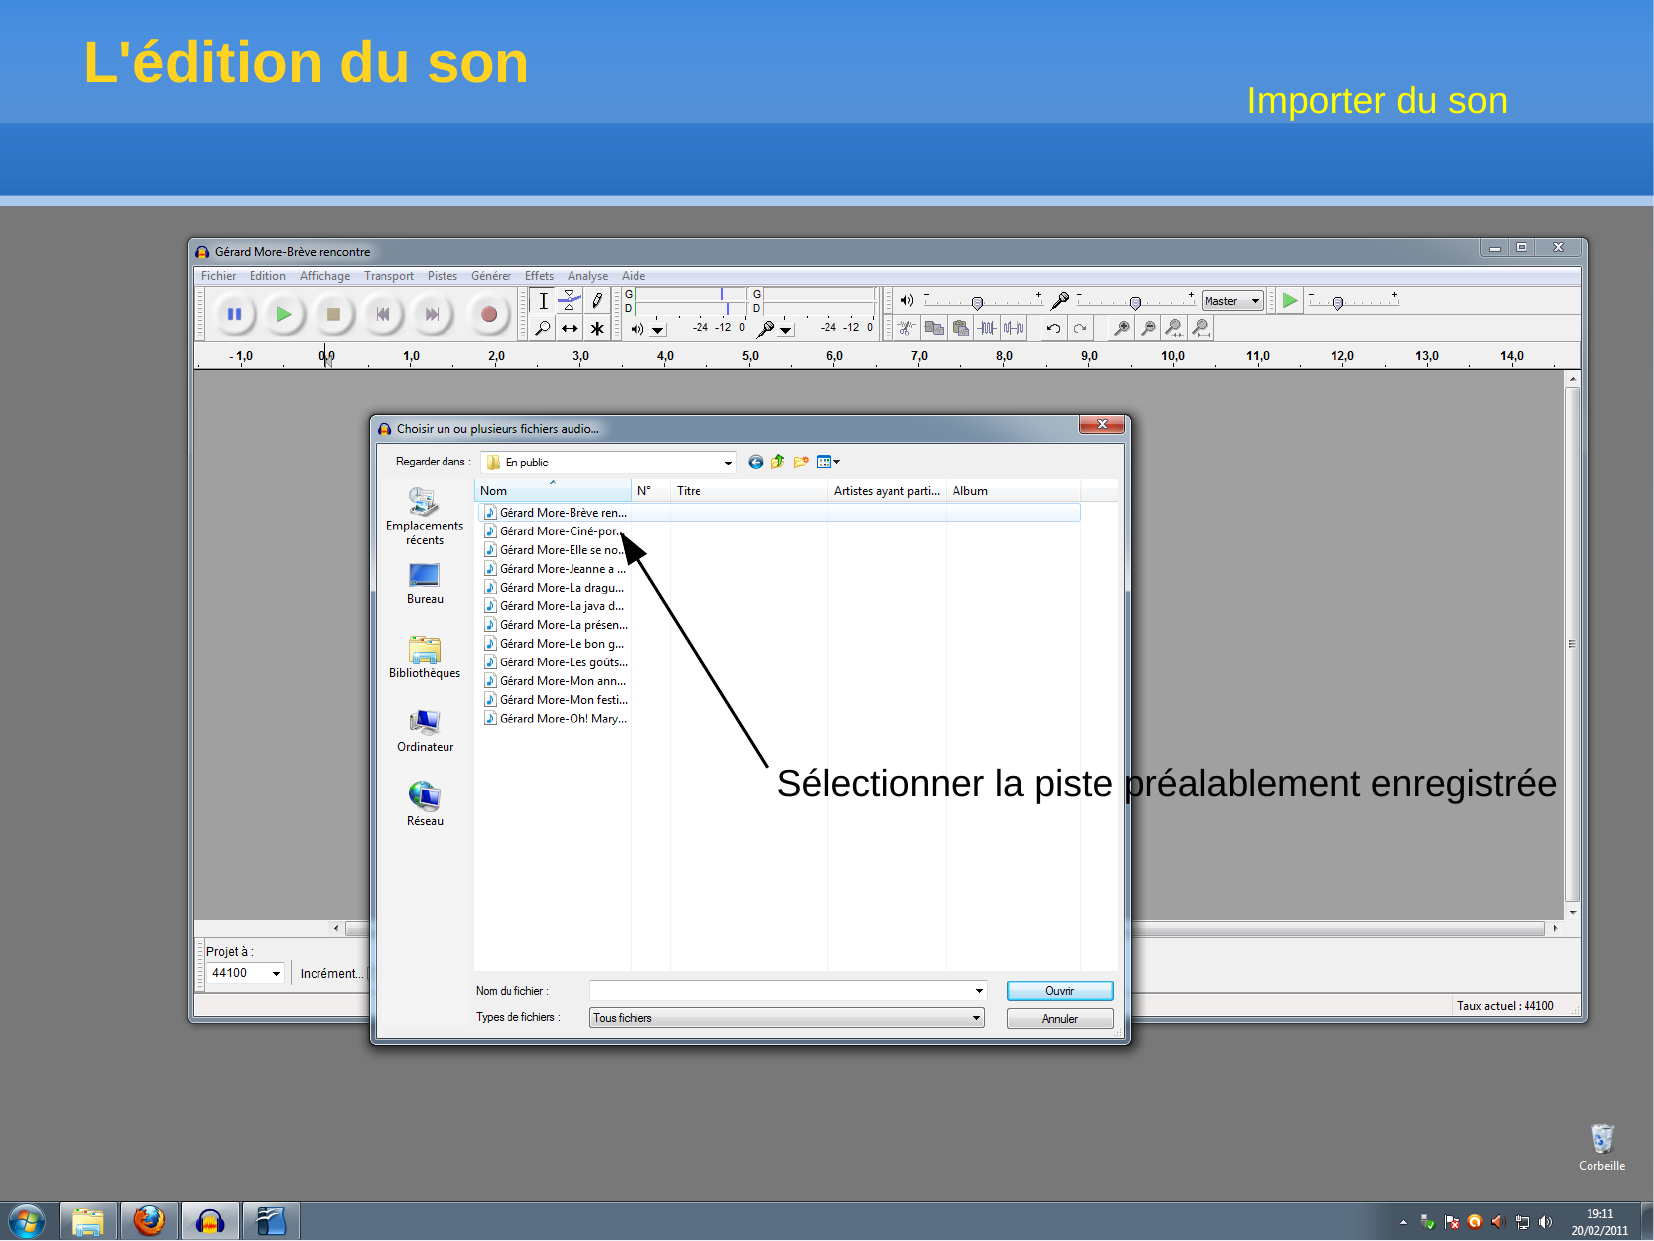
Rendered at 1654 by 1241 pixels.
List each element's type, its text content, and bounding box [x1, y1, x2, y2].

text_box Importer du son [1210, 29, 1654, 129]
title L'édition du son [6, 17, 609, 107]
text_box Sélectionner la piste préalablement enregistrée [761, 754, 1573, 812]
picture [0, 0, 1654, 1241]
